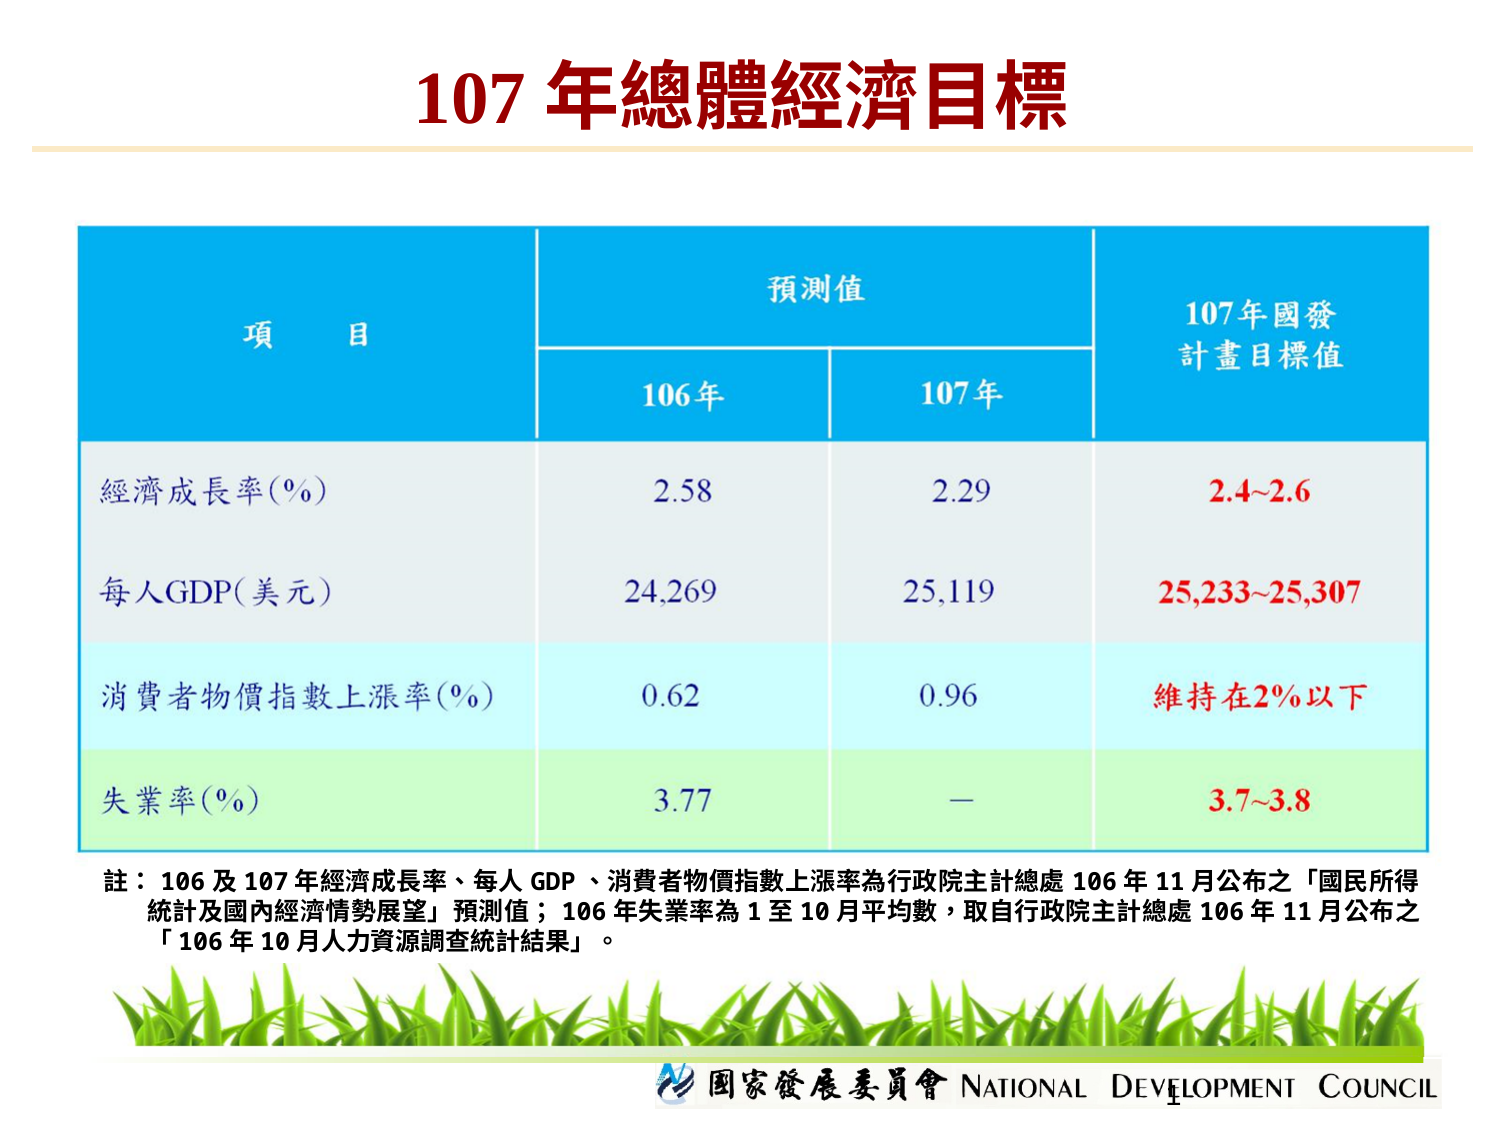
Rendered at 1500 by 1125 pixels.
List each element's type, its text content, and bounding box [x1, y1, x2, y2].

text_box 1 [1150, 1068, 1500, 1124]
text_box 註：106及107年經濟成長率、每人GDP、消費者物價指數上漲率為行政院主計總處106年11月公布之「國民所得統計及國內經濟情勢展望」預測值；106年失業率為1至10月平均數，取自行政院主計總處106年11月公布之「106年10月人力資源調查統計結果」。 [88, 858, 1435, 963]
text_box 107年總體經濟目標 [0, 31, 1492, 147]
picture [0, 172, 1500, 1057]
